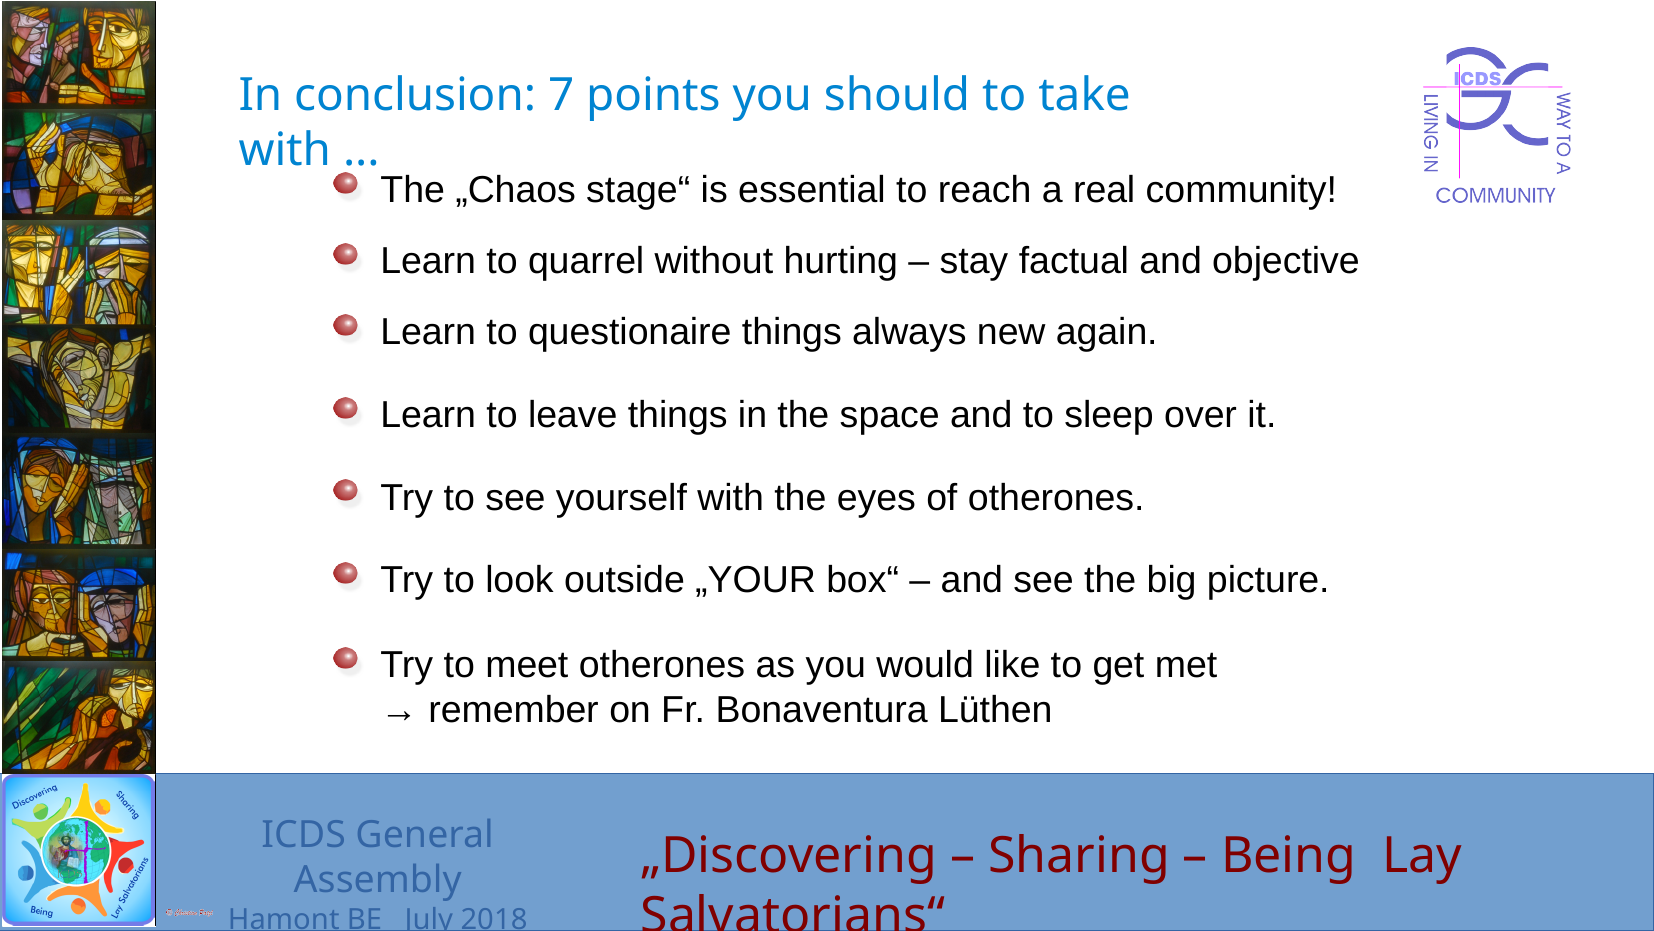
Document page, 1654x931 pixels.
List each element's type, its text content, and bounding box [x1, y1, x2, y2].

picture [333, 172, 364, 203]
text_box Learn to leave things in the space and to sleep over it. [318, 382, 1400, 440]
text_box „Discovering – Sharing – Being Lay Salvatorians“ [625, 814, 1607, 892]
picture [1421, 47, 1583, 203]
picture [333, 243, 364, 274]
picture [166, 909, 213, 917]
picture [333, 397, 364, 428]
text_box Try to look outside „YOUR box“ – and see the big picture. [318, 547, 1400, 605]
picture [333, 562, 364, 593]
text_box The „Chaos stage“ is essential to reach a real community! [318, 157, 1371, 215]
text_box Try to see yourself with the eyes of otherones. [318, 465, 1400, 522]
picture [333, 647, 364, 678]
text_box Try to meet otherones as you would like to get met → remember on Fr. Bonaventura Lüthen [318, 632, 1556, 749]
text_box Learn to questionaire things always new again. [318, 299, 1400, 357]
picture [0, 0, 158, 930]
text_box In conclusion: 7 points you should to take with ... [223, 56, 1158, 129]
picture [333, 314, 364, 345]
text_box Learn to quarrel without hurting – stay factual and objective [318, 228, 1561, 328]
picture [333, 479, 364, 510]
